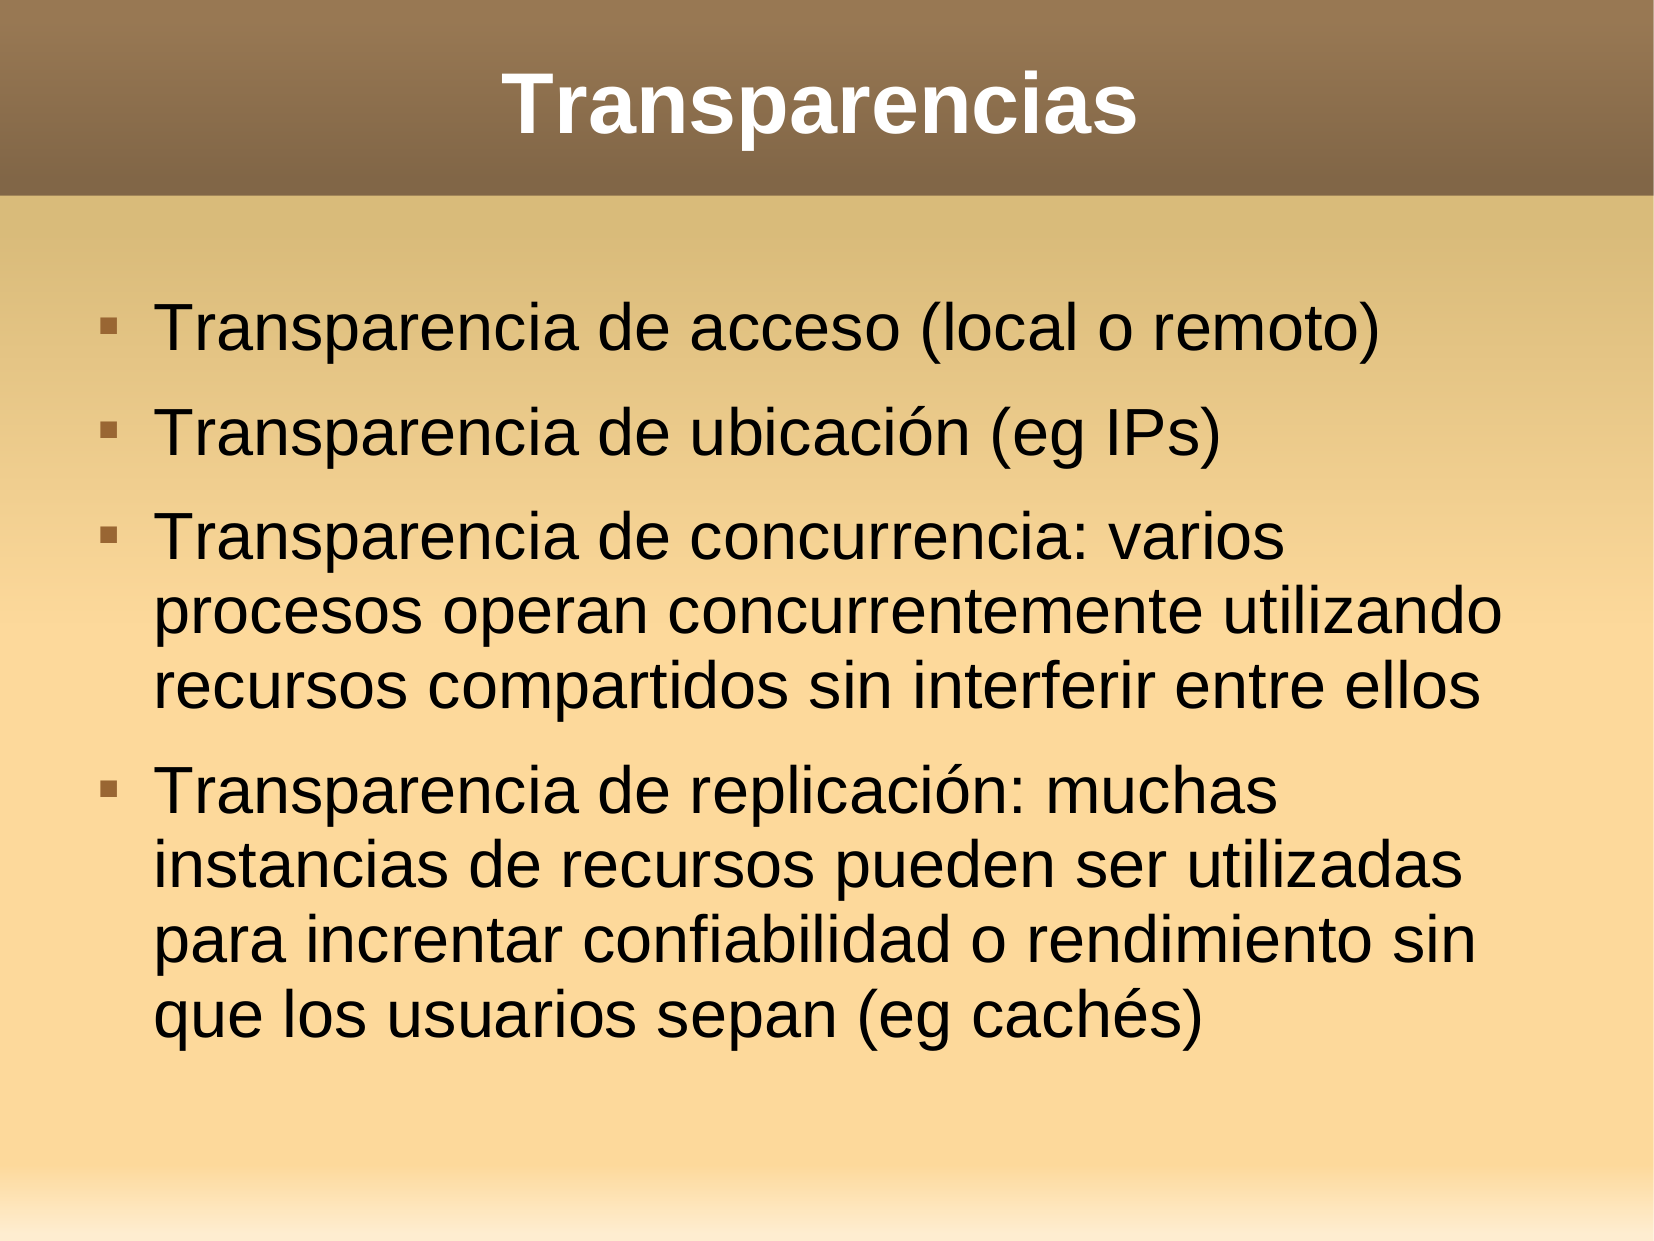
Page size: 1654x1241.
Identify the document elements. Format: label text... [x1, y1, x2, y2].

picture [0, 0, 1654, 1241]
list Transparencia de acceso (local o remoto) Transparencia de ubicación (eg IPs) Transparencia de concurrencia: varios procesos operan concurrentemente utilizando recursos compartidos sin interferir entre ellos Transparencia de replicación: muchas instancias de recursos pueden ser utilizadas para increntar confiabilidad o rendimiento sin que los usuarios sepan (eg cachés) [82, 290, 1571, 1109]
title Transparencias [76, 0, 1565, 208]
